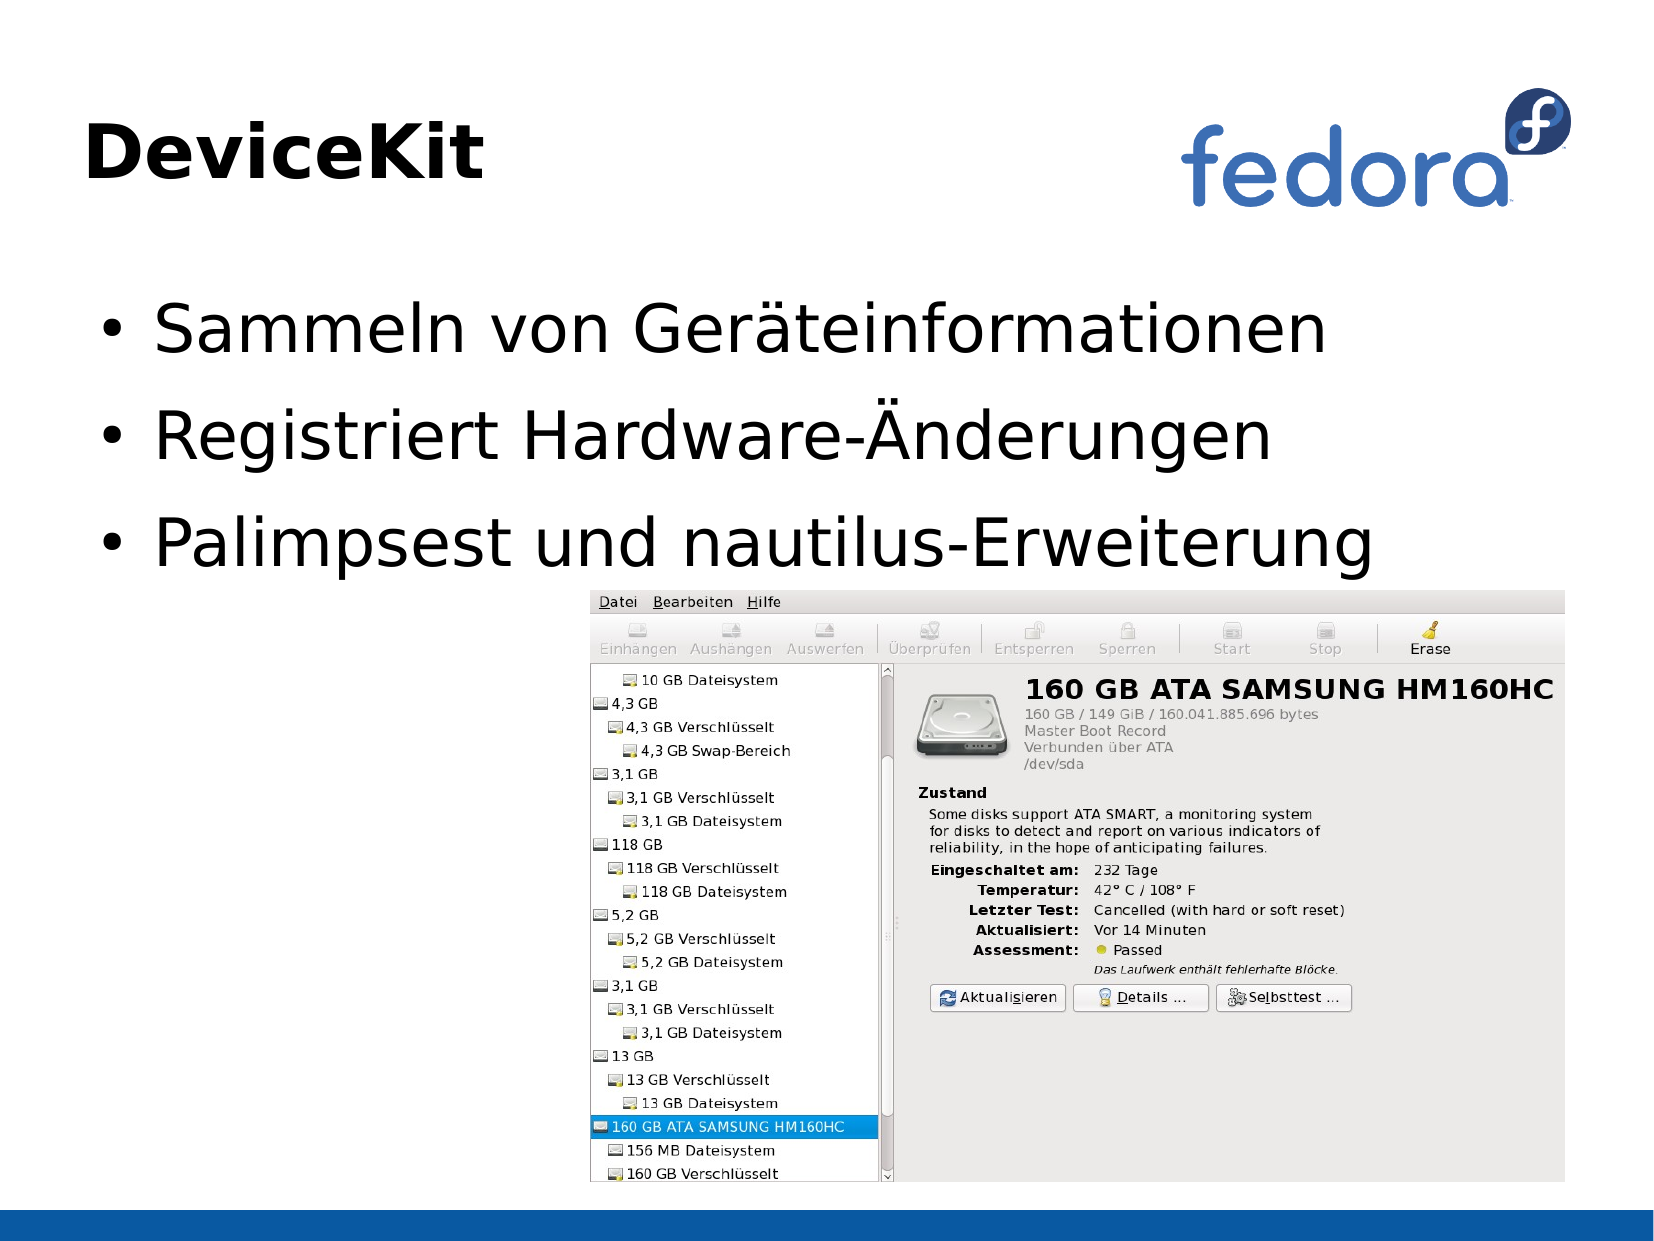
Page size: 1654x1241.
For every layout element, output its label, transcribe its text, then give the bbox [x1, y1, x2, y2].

list Sammeln von Geräteinformationen Registriert Hardware-Änderungen Palimpsest und nautilus-Erweiterung [82, 290, 1571, 1109]
title DeviceKit [82, 56, 1571, 250]
picture [590, 590, 1565, 1182]
picture [0, 1210, 1654, 1241]
